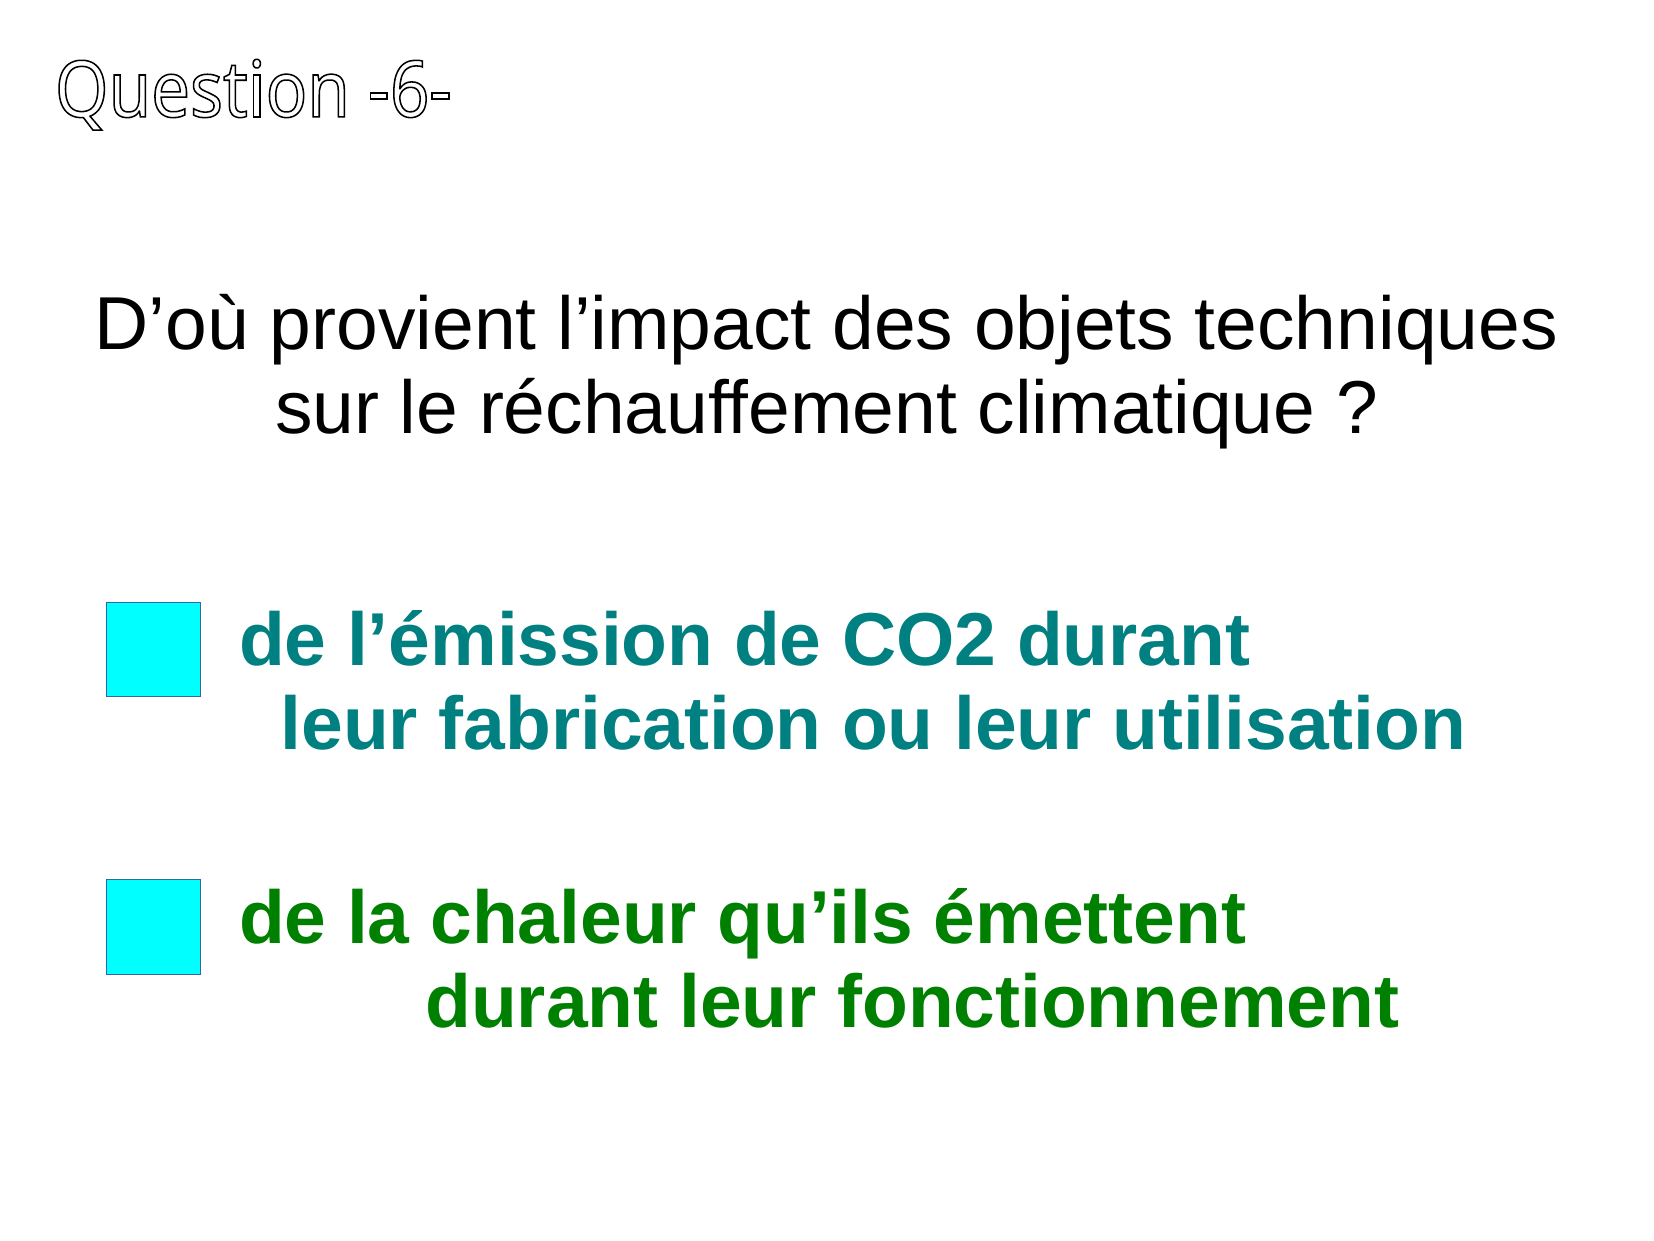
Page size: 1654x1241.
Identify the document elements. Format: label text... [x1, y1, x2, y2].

text_box [106, 602, 201, 697]
text_box Question -6- [193, 74, 220, 118]
text_box Question -6- [154, 74, 187, 118]
text_box Question -6- [269, 74, 304, 118]
text_box [106, 879, 201, 975]
text_box Question -6- [393, 60, 427, 118]
title D’où provient l’impact des objets techniques sur le réchauffement climatique ? [82, 261, 1571, 470]
text_box Question -6- [114, 75, 146, 118]
text_box Question -6- [59, 60, 105, 131]
text_box de la chaleur qu’ils émettent durant leur fonctionnement [224, 868, 1642, 1162]
text_box Question -6- [224, 65, 247, 118]
text_box Question -6- [313, 74, 345, 117]
text_box Question -6- [253, 75, 260, 117]
text_box de l’émission de CO2 durant leur fabrication ou leur utilisation [224, 590, 1630, 804]
